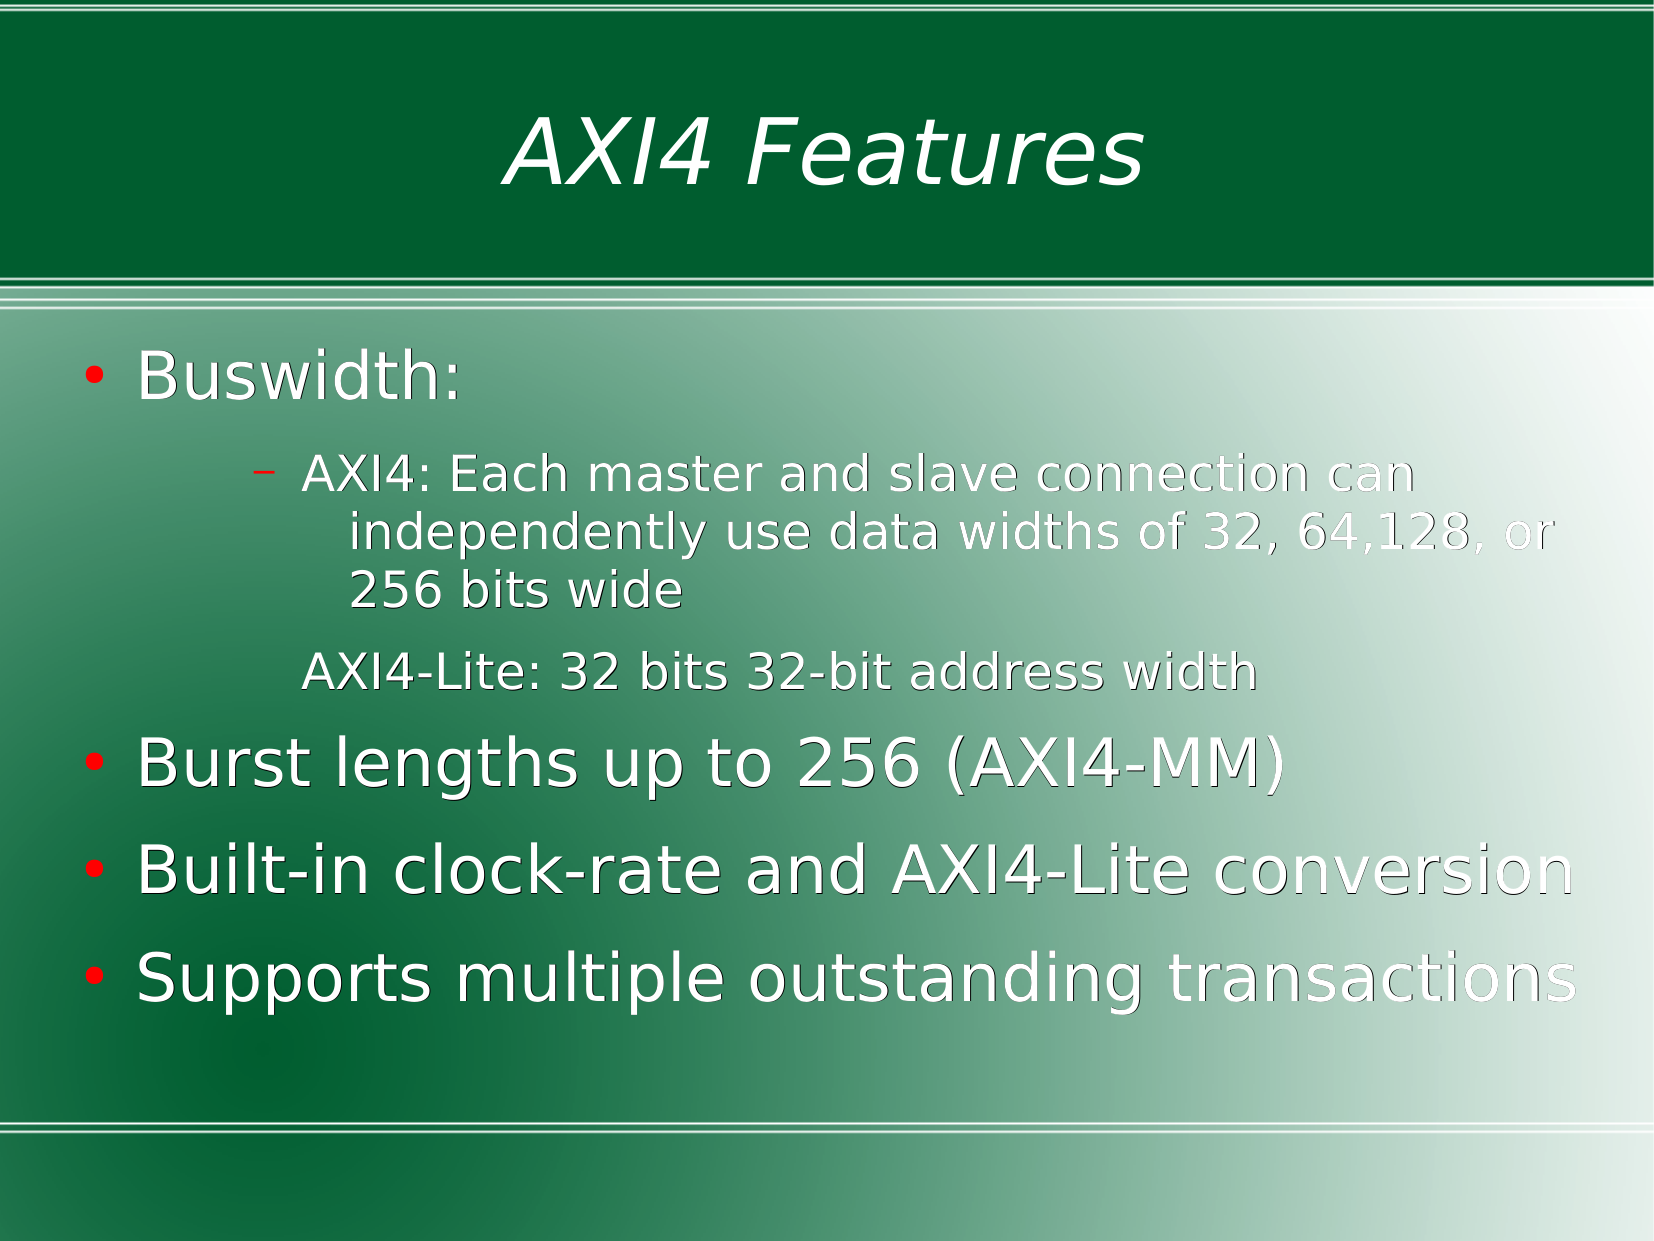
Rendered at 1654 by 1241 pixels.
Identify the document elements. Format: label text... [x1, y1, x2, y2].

list Buswidth: AXI4: Each master and slave connection can independently use data widths of 32, 64,128, or 256 bits wide AXI4-Lite: 32 bits 32-bit address width Burst lengths up to 256 (AXI4-MM) Built-in clock-rate and AXI4-Lite conversion Supports multiple outstanding transactions [65, 337, 1607, 1241]
title AXI4 Features [82, 49, 1571, 257]
picture [0, 0, 1654, 1241]
